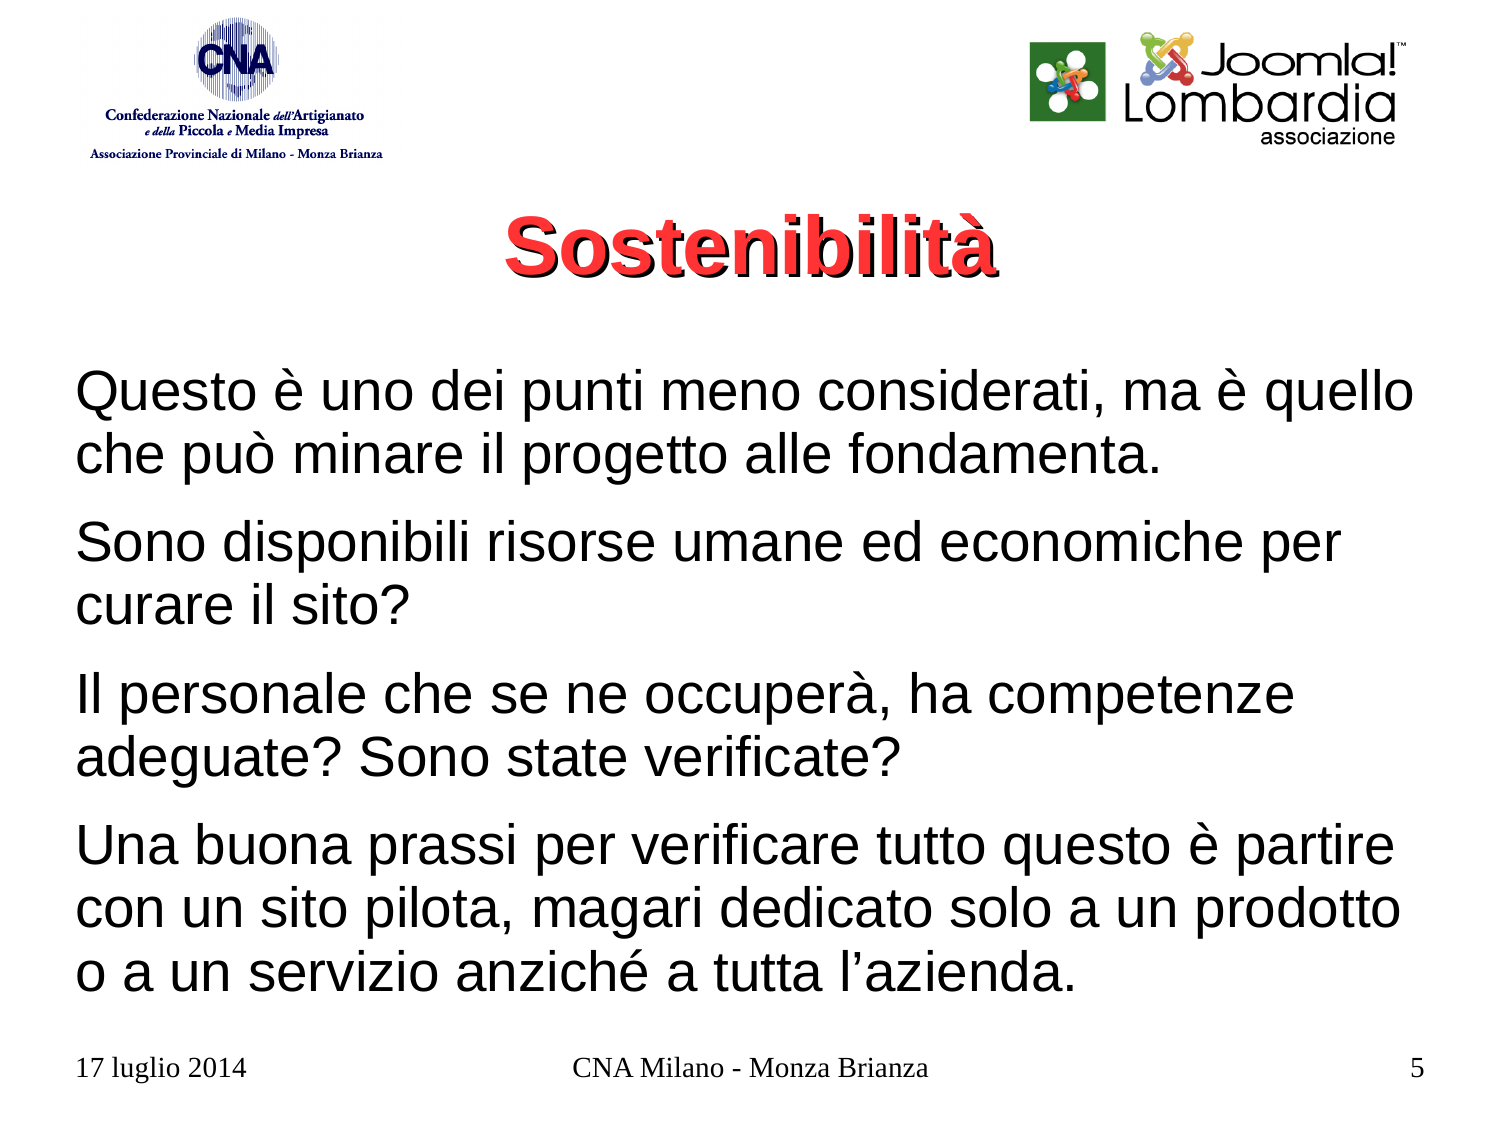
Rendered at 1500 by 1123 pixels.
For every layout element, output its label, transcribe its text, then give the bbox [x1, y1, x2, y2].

list Questo è uno dei punti meno considerati, ma è quello che può minare il progetto alle fondamenta. Sono disponibili risorse umane ed economiche per curare il sito? Il personale che se ne occuperà, ha competenze adeguate? Sono state verificate? Una buona prassi per verificare tutto questo è partire con un sito pilota, magari dedicato solo a un prodotto o a un servizio anziché a tutta l’azienda. [75, 358, 1425, 1010]
picture [75, 10, 402, 151]
picture [1012, 21, 1426, 169]
title Sostenibilità [75, 151, 1425, 339]
